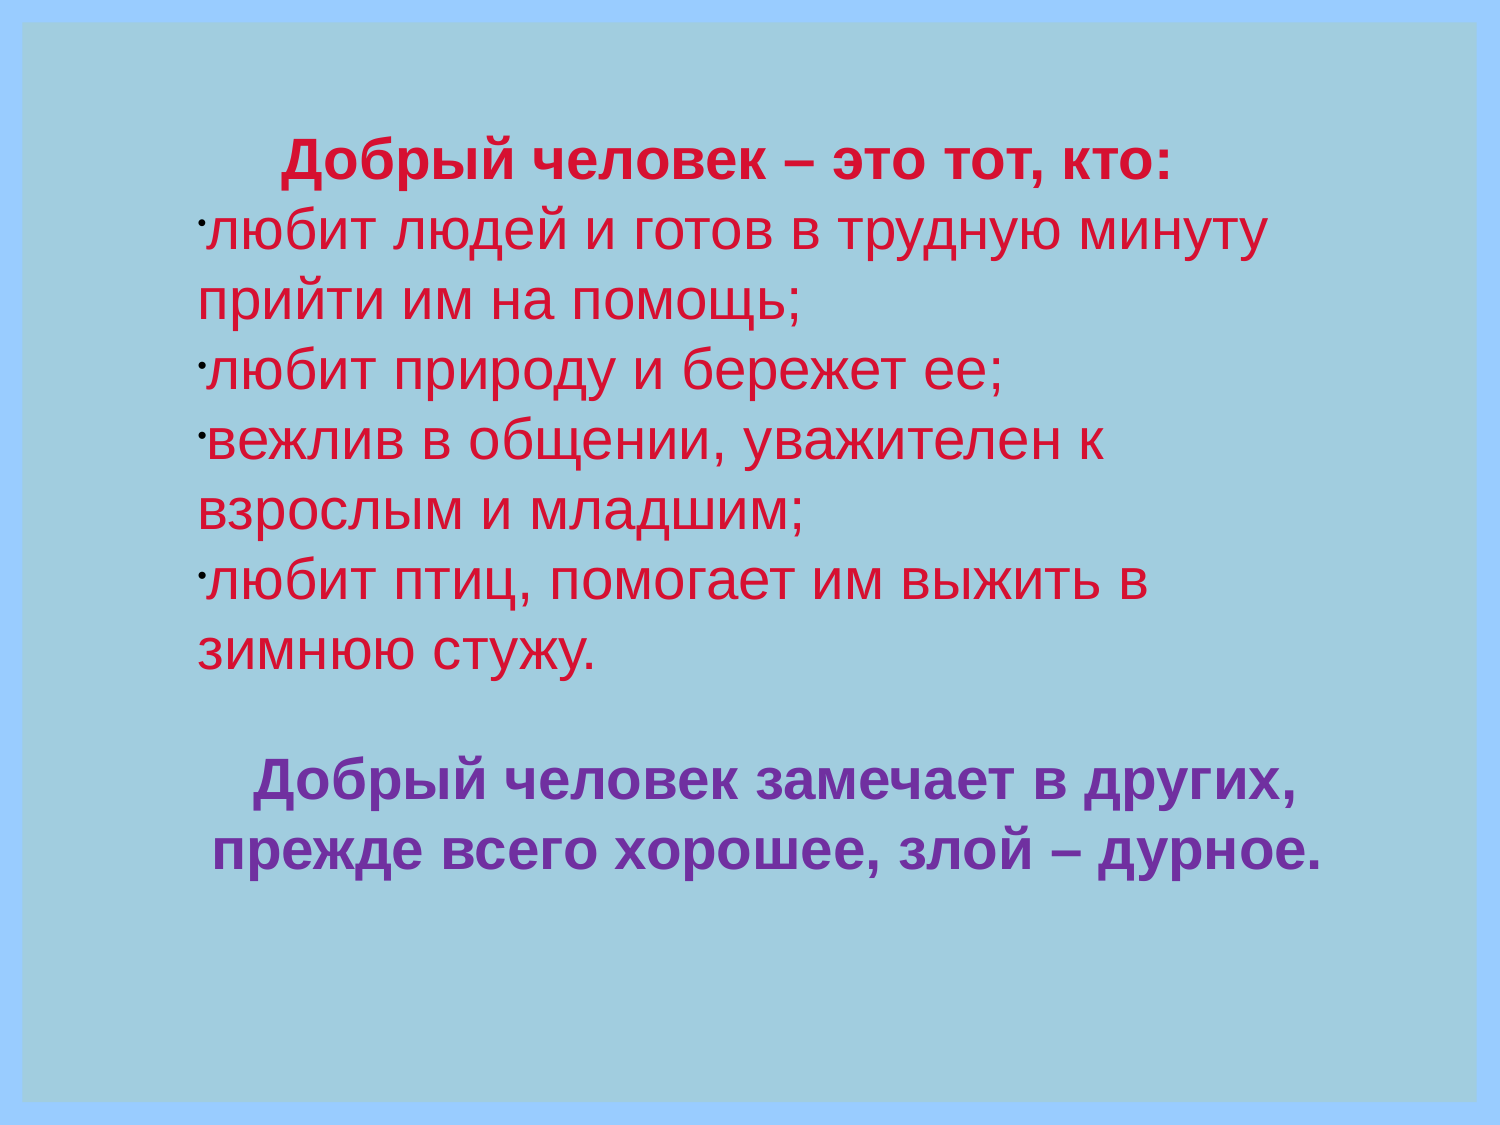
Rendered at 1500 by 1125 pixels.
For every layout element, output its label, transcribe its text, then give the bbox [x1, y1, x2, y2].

text_box Добрый человек – это тот, кто: любит людей и готов в трудную минуту прийти им на помощь; любит природу и бережет ее; вежлив в общении, уважителен к взрослым и младшим; любит птиц, помогает им выжить в зимнюю стужу. Добрый человек замечает в других, прежде всего хорошее, злой – дурное. [182, 113, 1353, 889]
